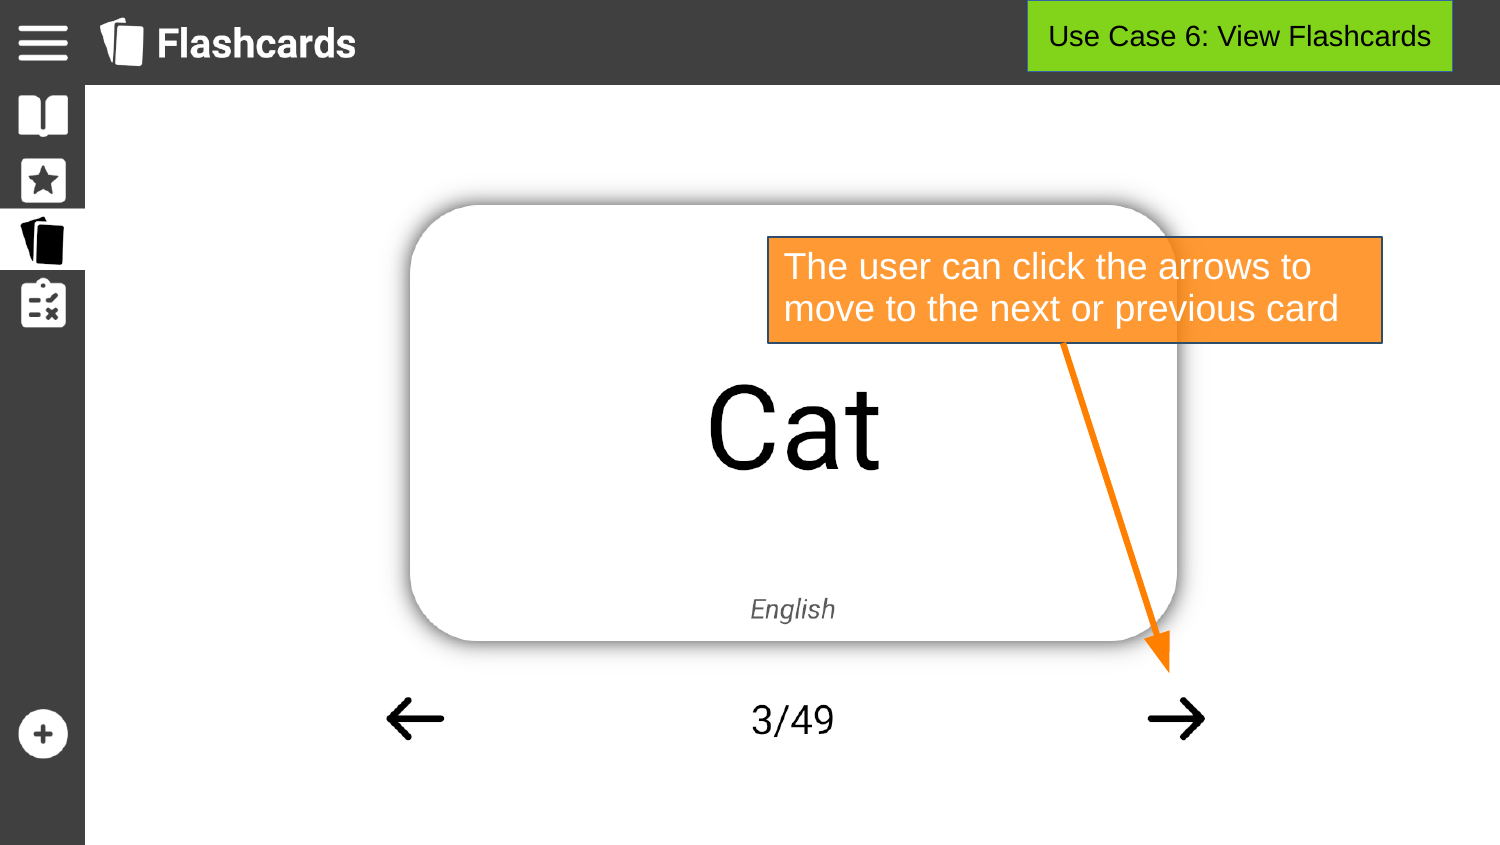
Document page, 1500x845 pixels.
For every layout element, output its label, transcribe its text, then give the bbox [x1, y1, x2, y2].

text_box Use Case 6: View Flashcards [1027, 0, 1453, 72]
text_box The user can click the arrows to move to the next or previous card [767, 236, 1382, 344]
picture [0, 0, 1500, 845]
